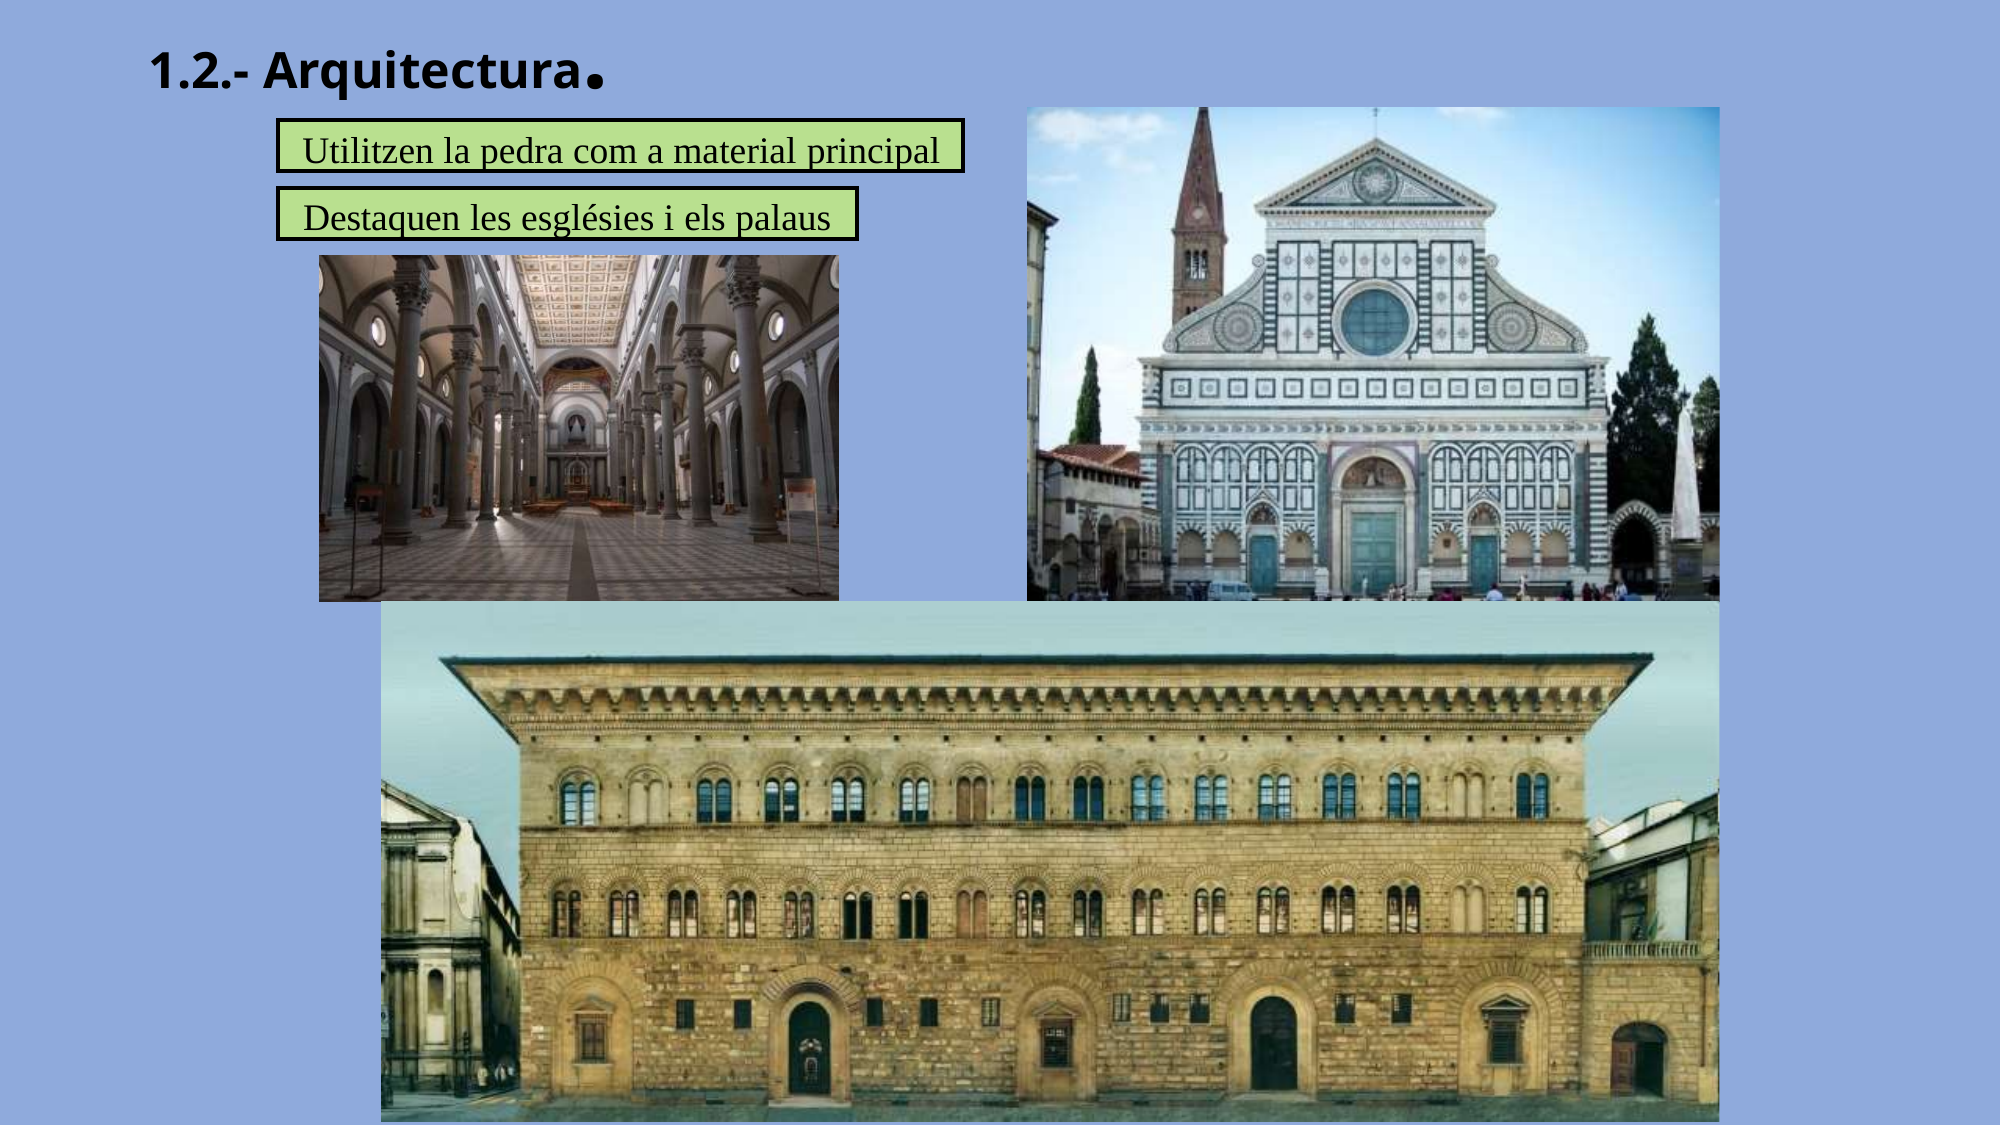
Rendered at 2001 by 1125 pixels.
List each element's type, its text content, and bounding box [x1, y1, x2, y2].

text_box Utilitzen la pedra com a material principal [278, 120, 964, 172]
text_box Destaquen les esglésies i els palaus [278, 187, 857, 239]
text_box [319, 107, 1720, 1122]
title 1.2.- Arquitectura. [146, 0, 1240, 108]
